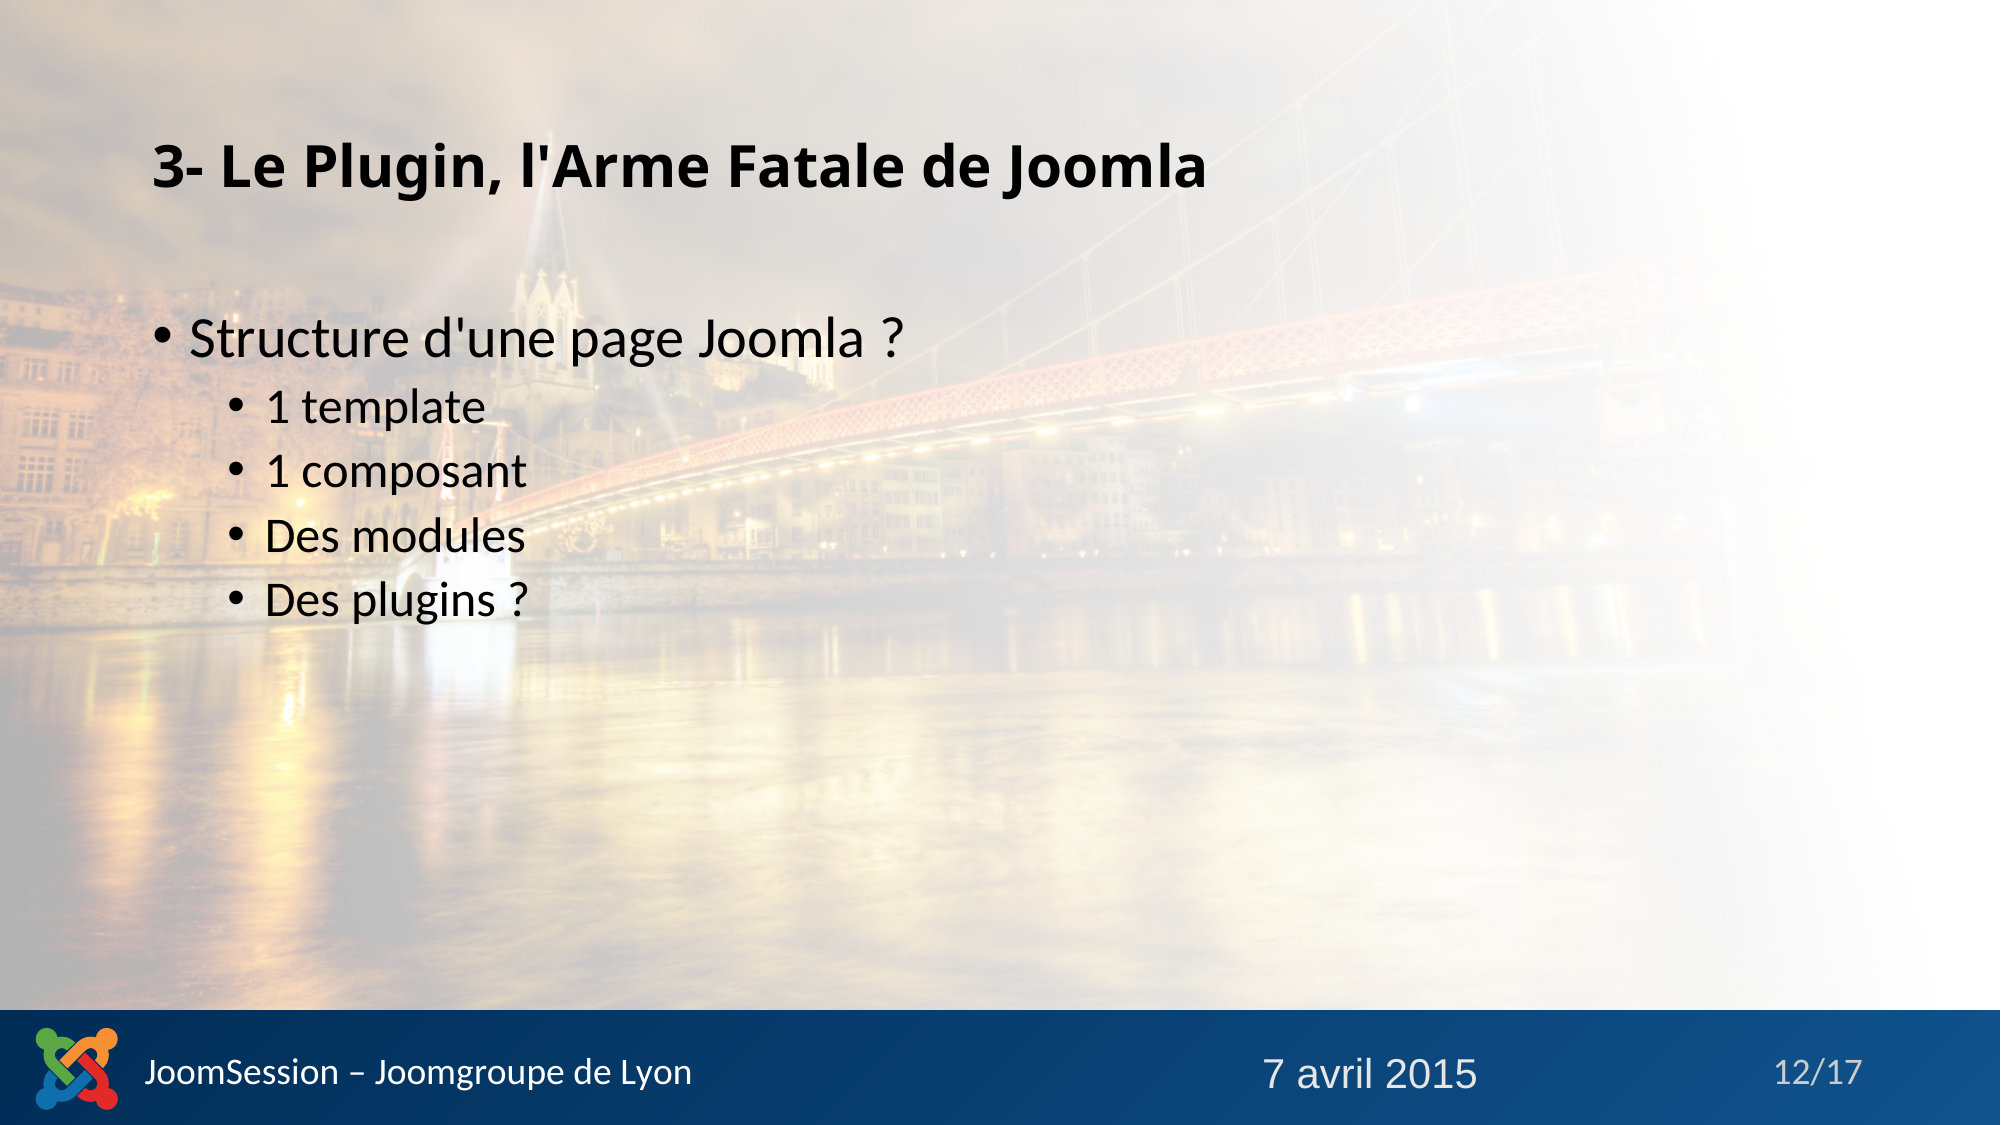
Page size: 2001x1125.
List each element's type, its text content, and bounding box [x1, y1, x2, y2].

title 3- Le Plugin, l'Arme Fatale de Joomla [137, 59, 1863, 278]
list Structure d'une page Joomla ? 1 template 1 composant Des modules Des plugins ? [137, 299, 1863, 952]
picture [0, 0, 2001, 1125]
